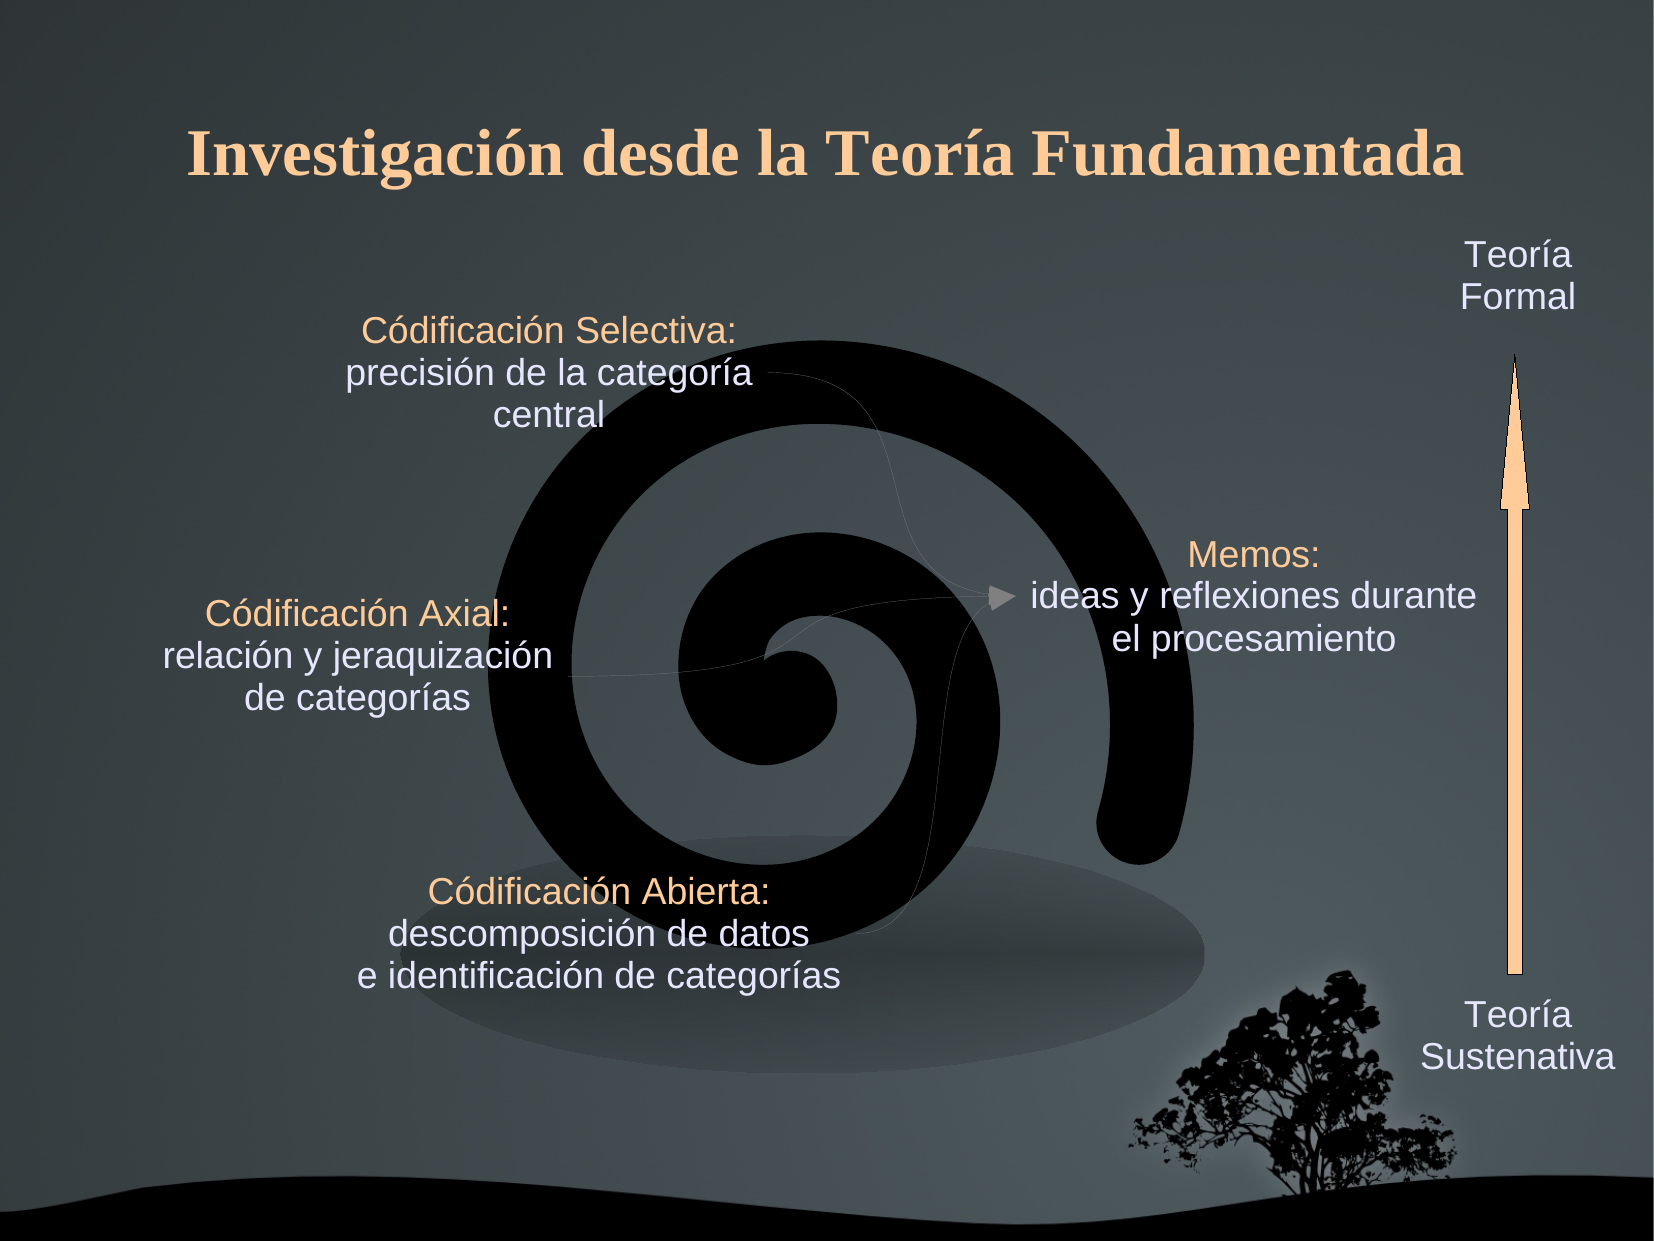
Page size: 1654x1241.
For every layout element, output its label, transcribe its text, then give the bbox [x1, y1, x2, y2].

text_box Códificación Axial: relación y jeraquización de categorías [147, 584, 568, 768]
text_box Memos: ideas y reflexiones durante el procesamiento [1015, 525, 1493, 667]
text_box Códificación Abierta: descomposición de datos e identificación de categorías [342, 863, 857, 1004]
text_box Teoría Formal [1445, 226, 1592, 325]
picture [0, 0, 1654, 1241]
text_box Teoría Sustenativa [1405, 986, 1631, 1086]
text_box Códificación Selectiva: precisión de la categoría central [330, 302, 768, 443]
text_box [1500, 354, 1530, 975]
title Investigación desde la Teoría Fundamentada [82, 49, 1571, 257]
